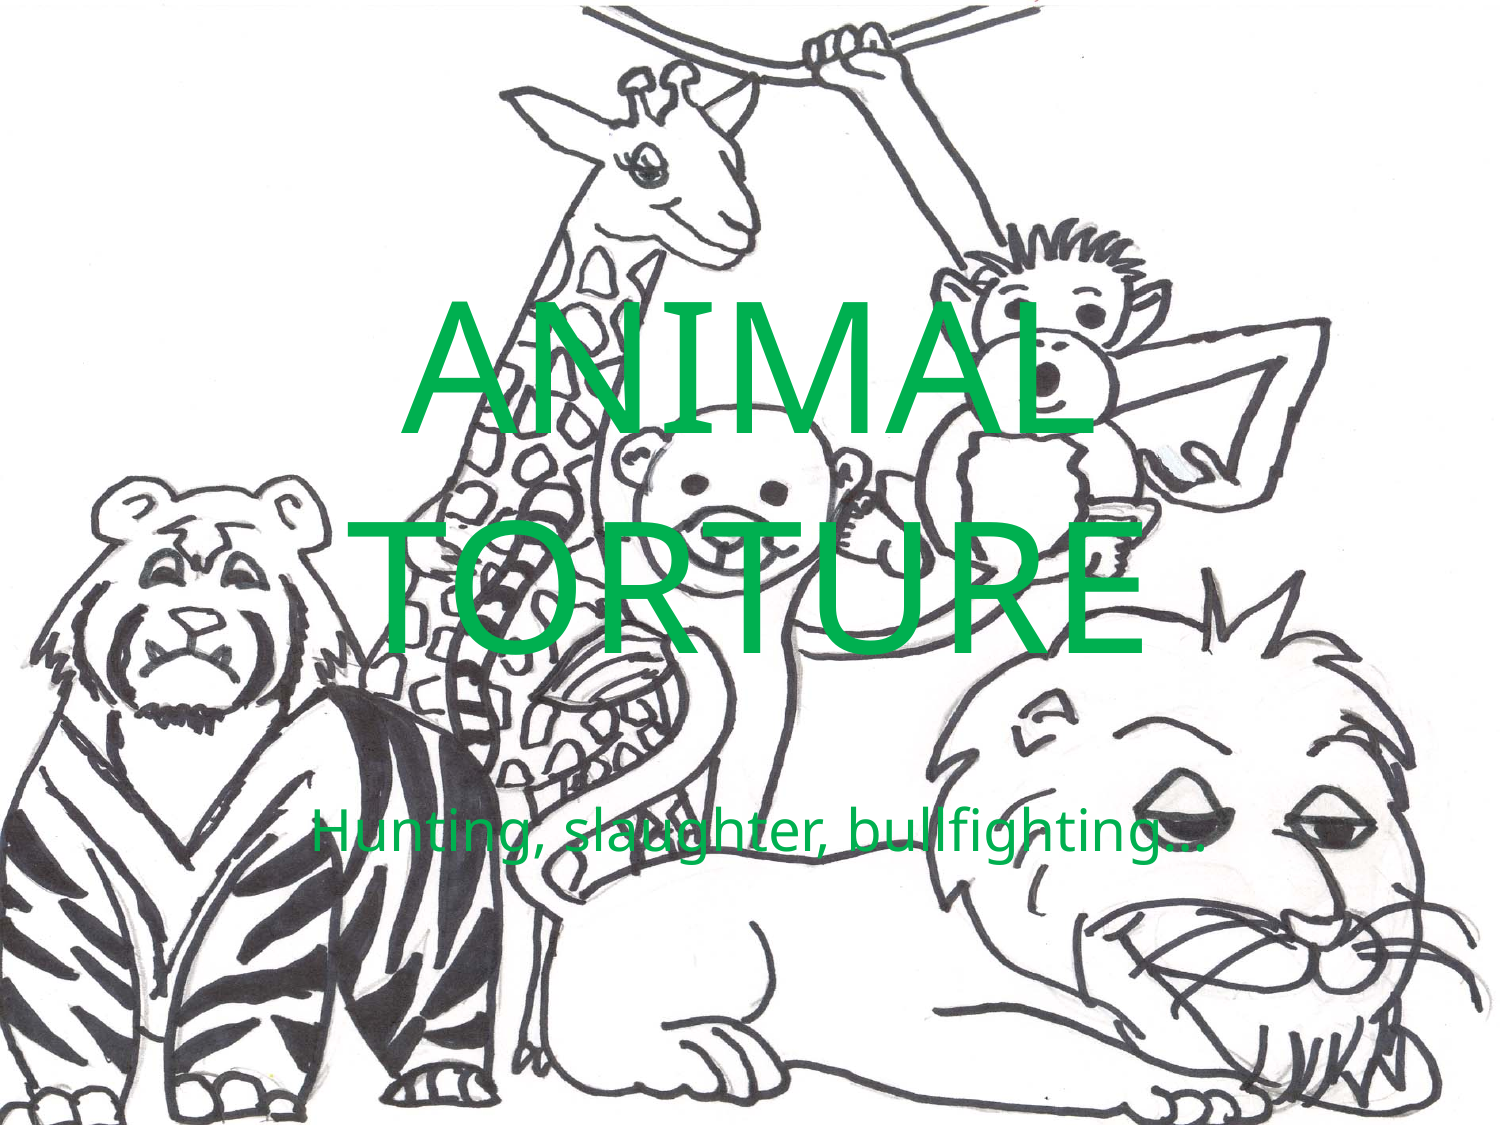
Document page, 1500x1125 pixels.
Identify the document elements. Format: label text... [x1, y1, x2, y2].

title ANIMAL TORTURE [112, 349, 1388, 591]
picture [0, 0, 1500, 1125]
subtitle Hunting, slaughter, bullfighting… [234, 785, 1285, 1073]
